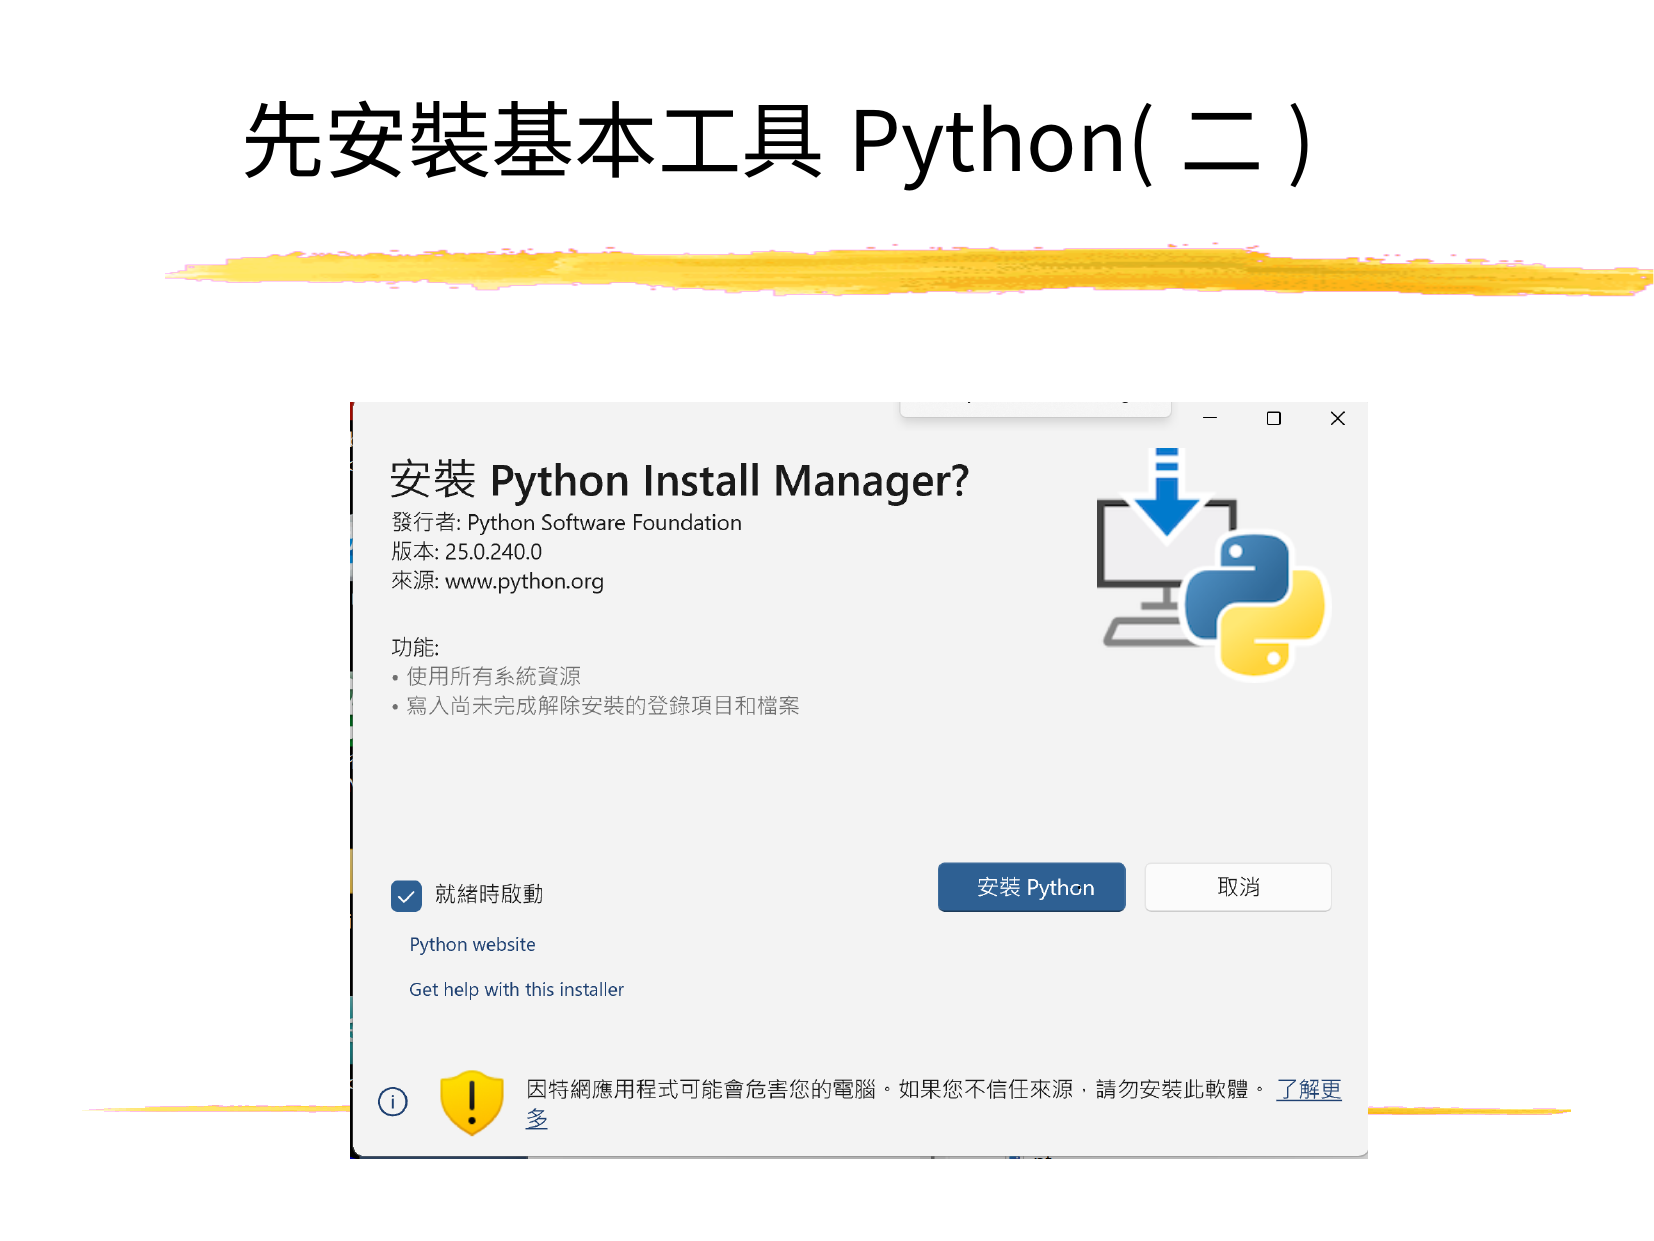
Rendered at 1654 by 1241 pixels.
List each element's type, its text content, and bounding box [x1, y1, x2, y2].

picture [165, 237, 1654, 308]
title 先安裝基本工具Python(二) [76, 28, 1482, 235]
picture [82, 402, 1571, 1159]
